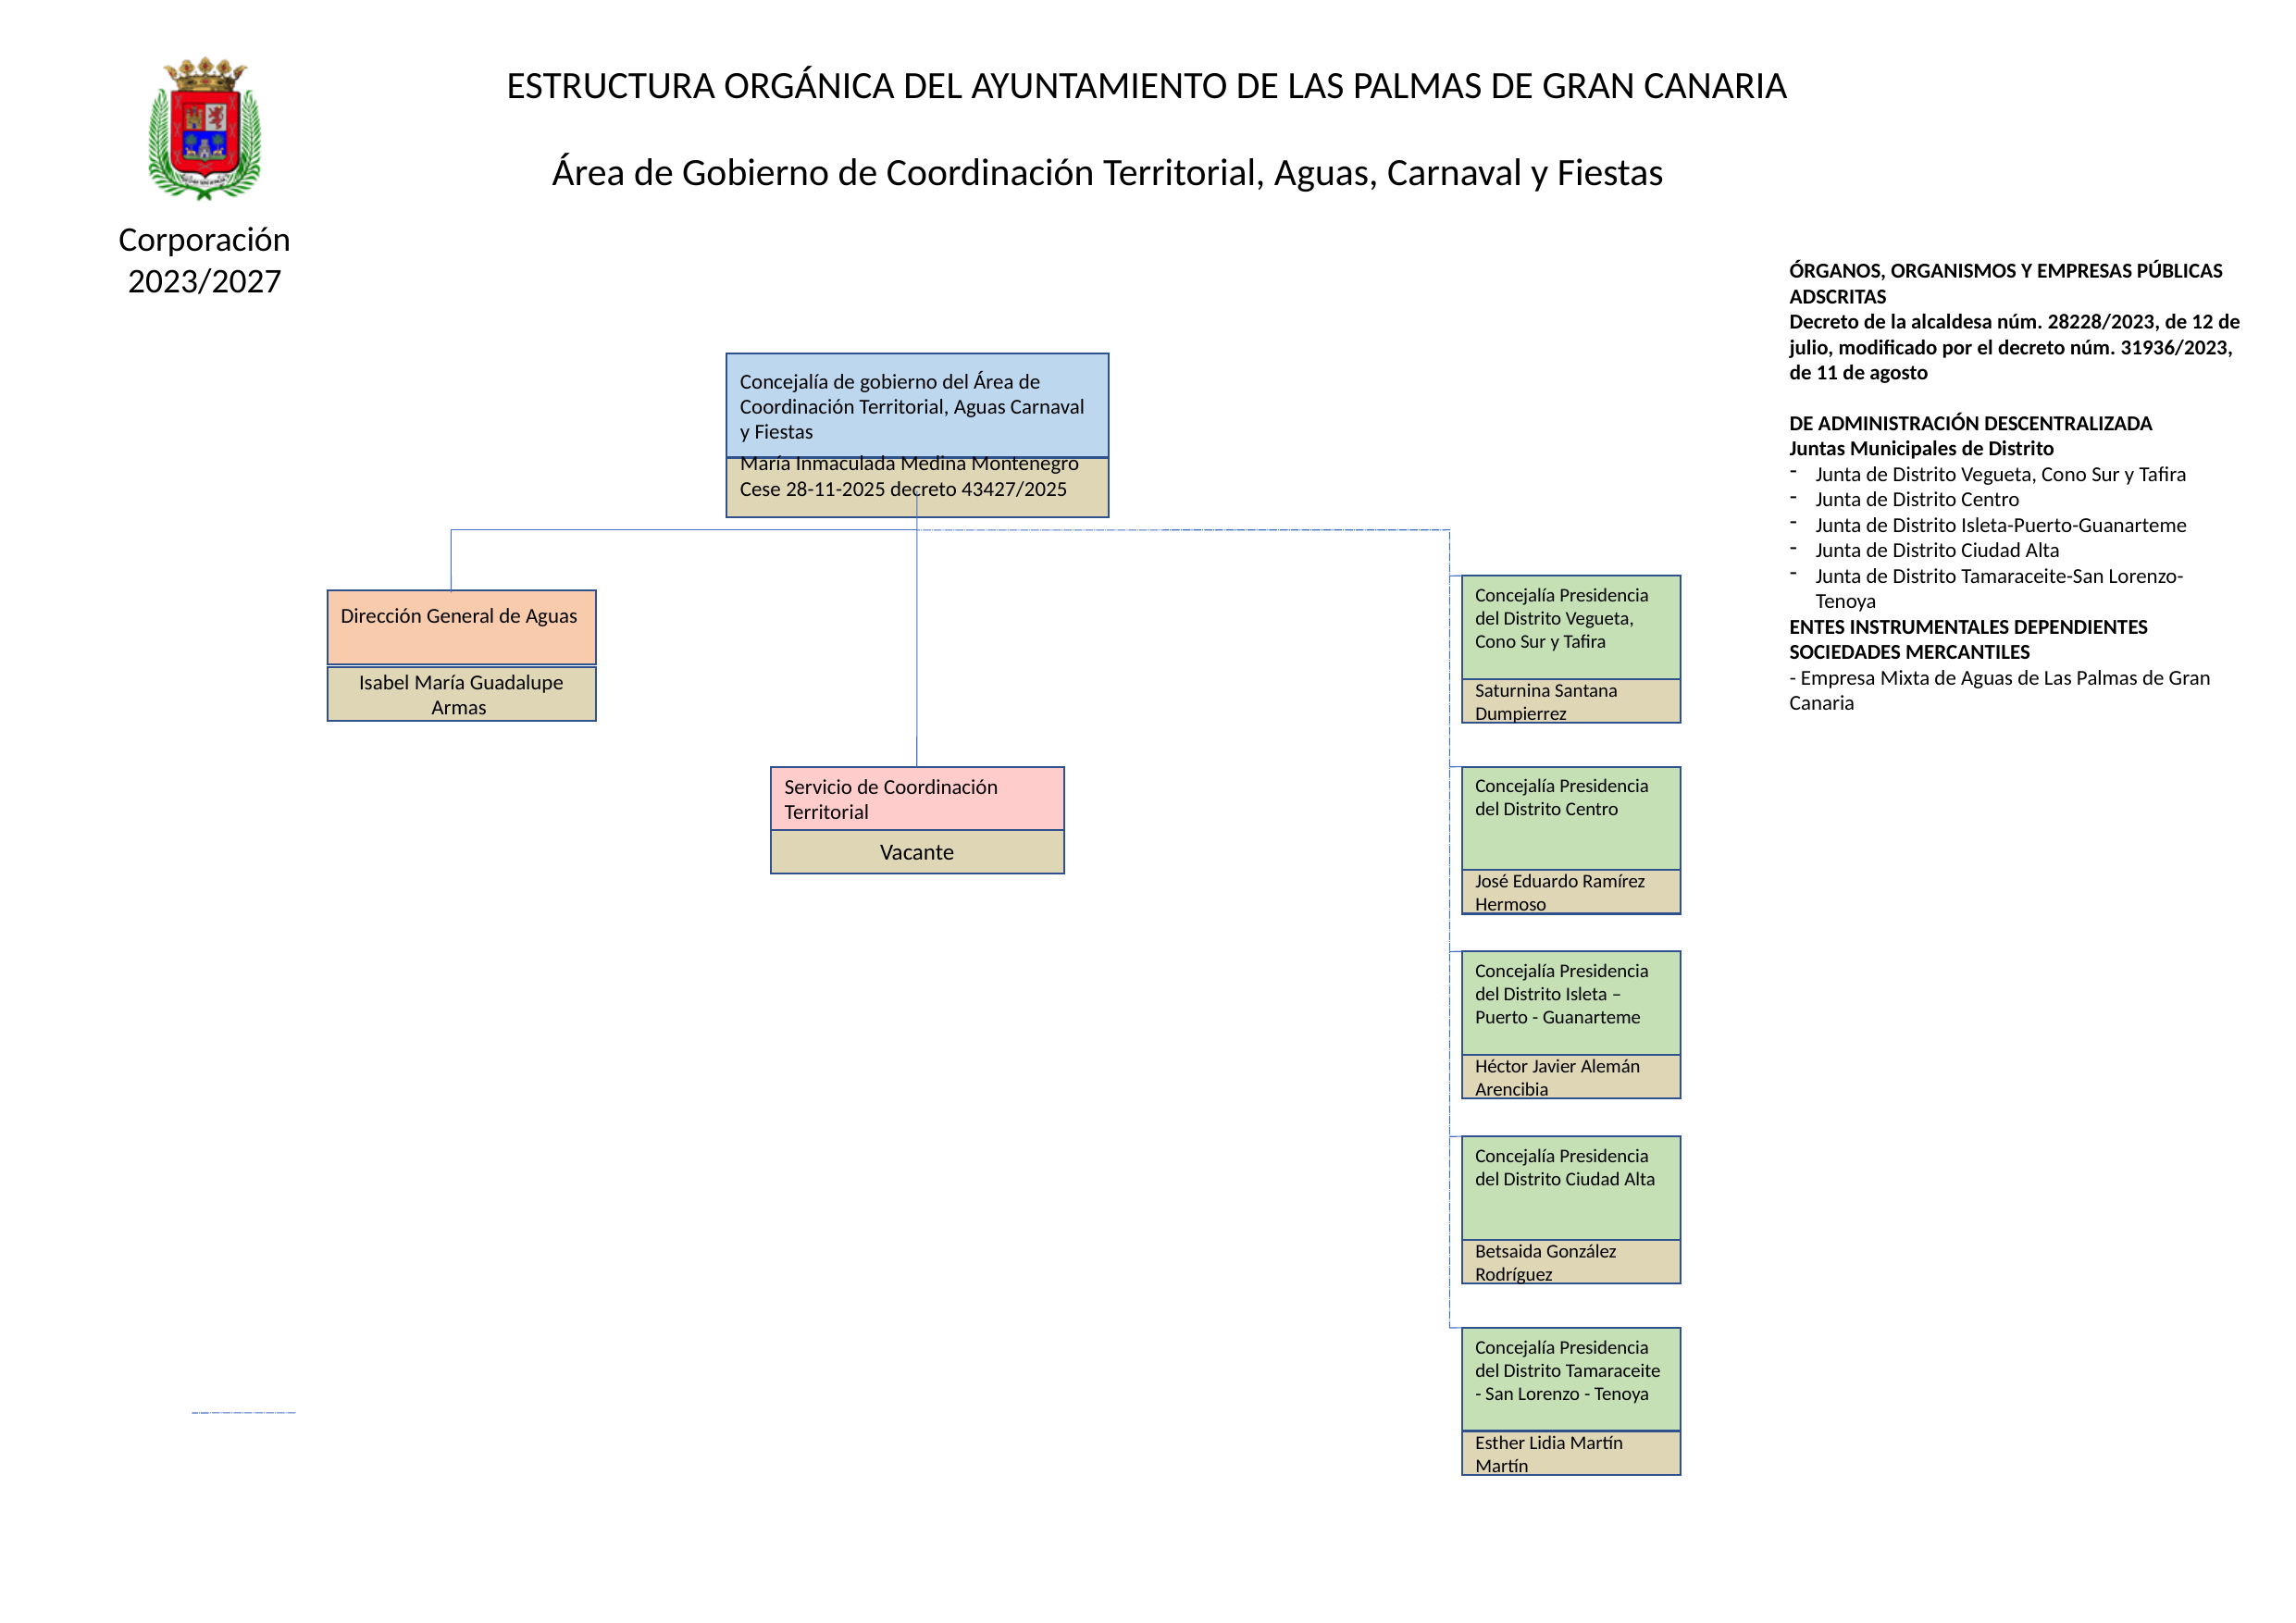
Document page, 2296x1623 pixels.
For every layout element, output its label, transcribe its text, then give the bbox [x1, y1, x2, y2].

text_box María Inmaculada Medina Montenegro Cese 28-11-2025 decreto 43427/2025 [726, 457, 1109, 518]
text_box Esther Lidia Martín Martín [1461, 1431, 1681, 1475]
text_box ÓRGANOS, ORGANISMOS Y EMPRESAS PÚBLICAS ADSCRITAS Decreto de la alcaldesa núm. 28228/2023, de 12 de julio, modificado por el decreto núm. 31936/2023, de 11 de agosto DE ADMINISTRACIÓN DESCENTRALIZADA Juntas Municipales de Distrito Junta de Distrito Vegueta, Cono Sur y Tafira Junta de Distrito Centro Junta de Distrito Isleta-Puerto-Guanarteme Junta de Distrito Ciudad Alta Junta de Distrito Tamaraceite-San Lorenzo-Tenoya ENTES INSTRUMENTALES DEPENDIENTES SOCIEDADES MERCANTILES - Empresa Mixta de Aguas de Las Palmas de Gran Canaria [1776, 250, 2256, 773]
text_box Concejalía Presidencia del Distrito Centro [1461, 766, 1681, 870]
text_box Corporación 2023/2027 [82, 209, 328, 307]
text_box José Eduardo Ramírez Hermoso [1461, 870, 1681, 914]
text_box Saturnina Santana Dumpierrez [1461, 678, 1681, 724]
text_box Servicio de Coordinación Territorial [771, 766, 1064, 829]
text_box Héctor Javier Alemán Arencibia [1461, 1054, 1681, 1099]
text_box Isabel María Guadalupe Armas [327, 667, 596, 722]
text_box Concejalía Presidencia del Distrito Vegueta, Cono Sur y Tafira [1461, 576, 1681, 678]
text_box Betsaida González Rodríguez [1461, 1239, 1681, 1284]
text_box Área de Gobierno de Coordinación Territorial, Aguas, Carnaval y Fiestas [538, 140, 1679, 201]
text_box Vacante [771, 829, 1064, 873]
text_box Concejalía Presidencia del Distrito Ciudad Alta [1461, 1136, 1681, 1239]
text_box Concejalía Presidencia del Distrito Isleta – Puerto - Guanarteme [1461, 951, 1681, 1054]
text_box Concejalía Presidencia del Distrito Tamaraceite - San Lorenzo - Tenoya [1461, 1327, 1681, 1431]
picture [146, 53, 263, 204]
text_box ESTRUCTURA ORGÁNICA DEL AYUNTAMIENTO DE LAS PALMAS DE GRAN CANARIA [492, 53, 1803, 114]
text_box Concejalía de gobierno del Área de Coordinación Territorial, Aguas Carnaval y Fiestas [726, 353, 1109, 457]
text_box Dirección General de Aguas [327, 589, 596, 665]
